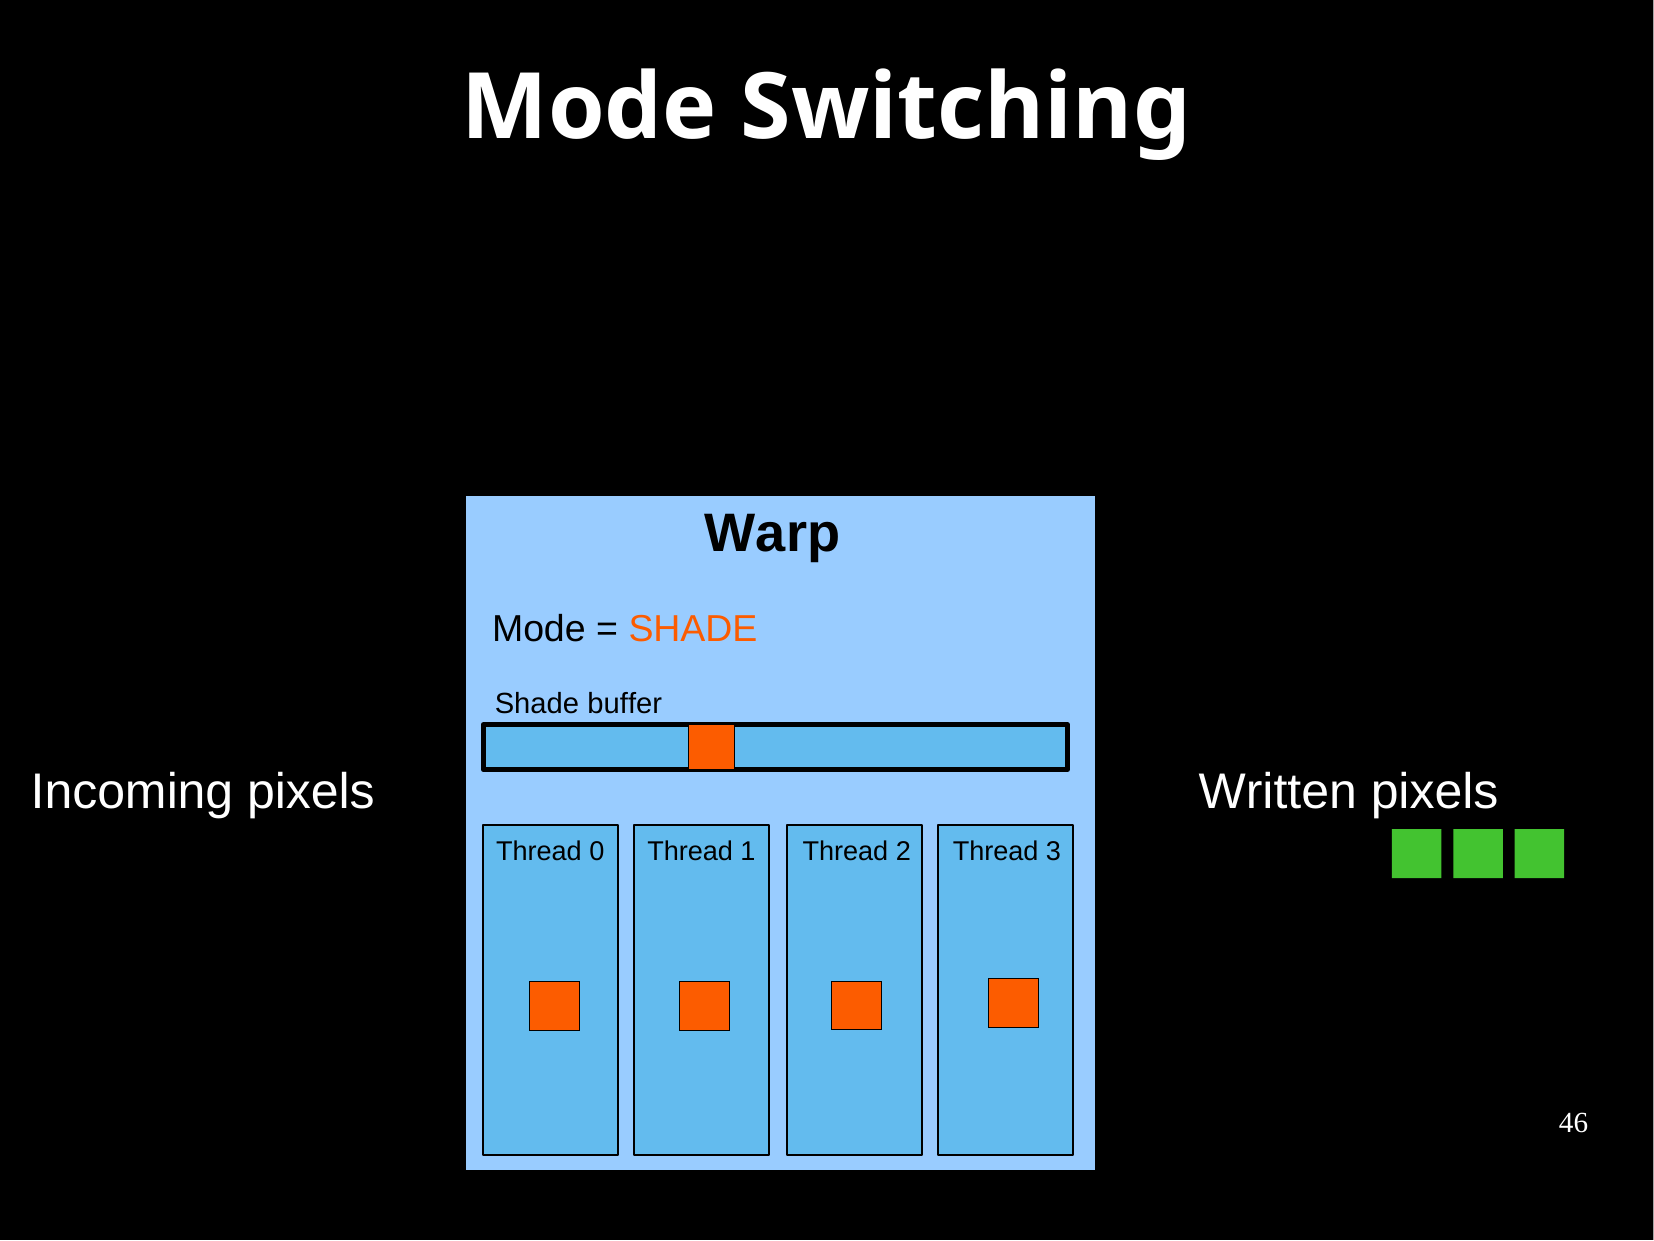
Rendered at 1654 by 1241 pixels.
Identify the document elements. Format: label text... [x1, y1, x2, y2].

text_box Shade buffer [480, 679, 766, 737]
text_box Thread 0 [481, 828, 625, 874]
text_box [1514, 865, 1565, 879]
text_box Mode = SHADE [477, 600, 808, 657]
text_box Warp [690, 495, 991, 571]
text_box Thread 1 [632, 828, 776, 874]
text_box Thread 2 [787, 828, 932, 874]
text_box Thread 3 [938, 828, 1082, 874]
text_box [1453, 865, 1503, 879]
text_box [465, 495, 1096, 1171]
title Mode Switching [0, 0, 1654, 207]
text_box Written pixels [1183, 756, 1574, 865]
text_box [1391, 865, 1442, 879]
text_box Incoming pixels [15, 756, 406, 865]
